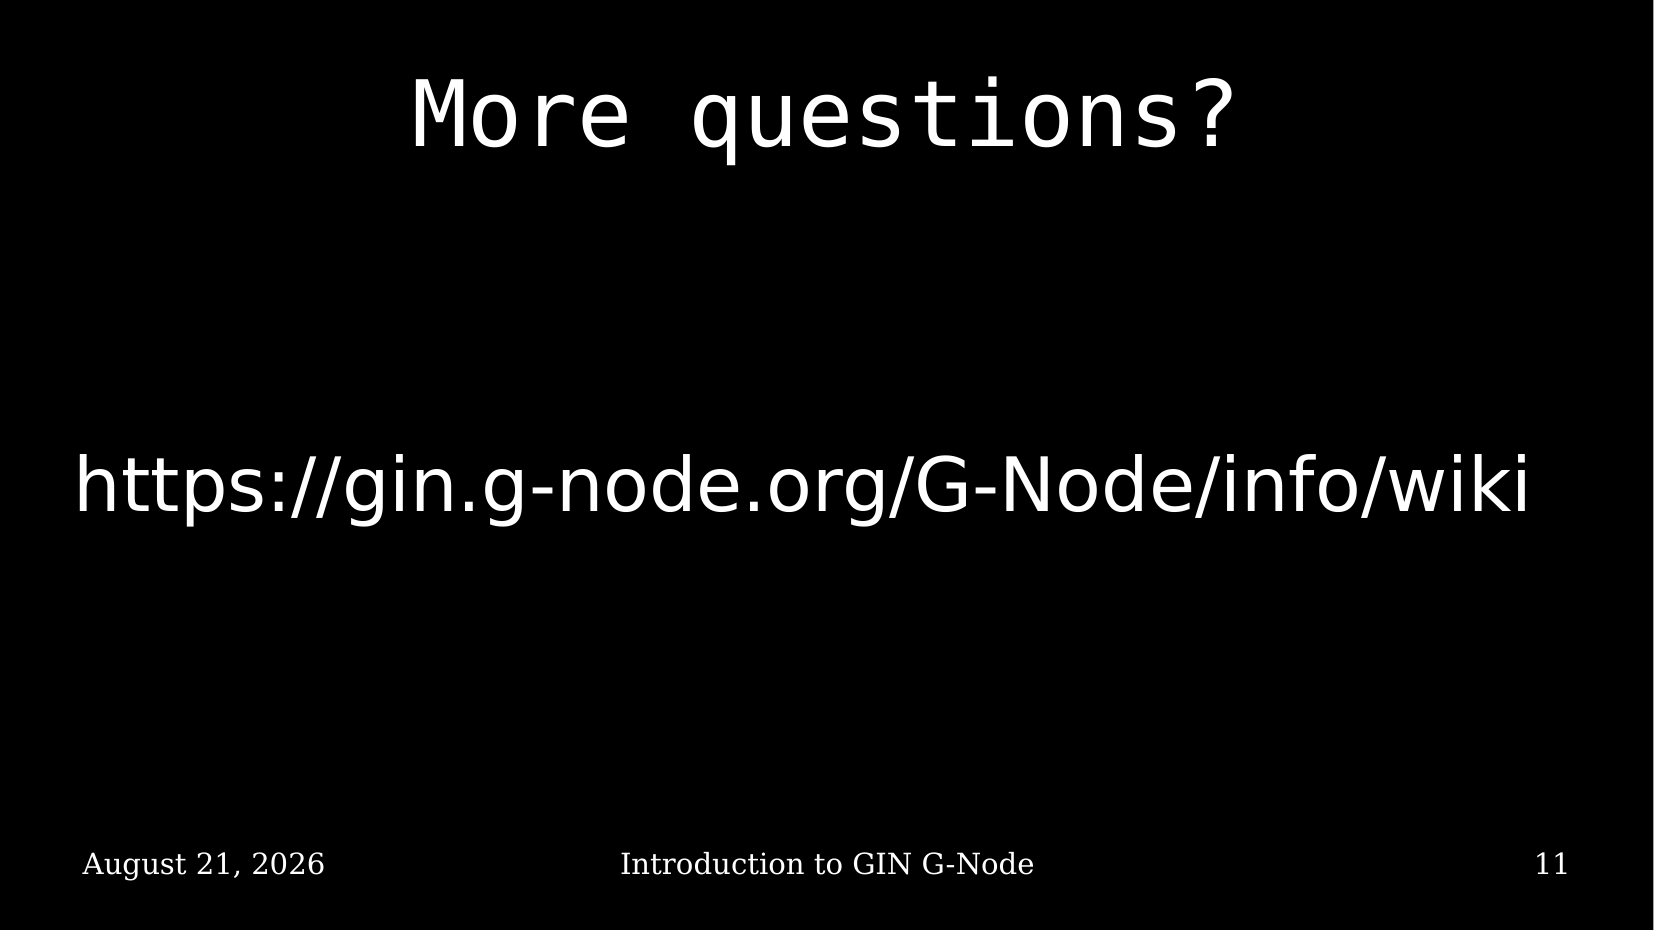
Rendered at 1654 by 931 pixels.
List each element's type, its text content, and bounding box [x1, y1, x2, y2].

text_box https://gin.g-node.org/G-Node/info/wiki [59, 434, 1654, 712]
title More questions? [82, 37, 1571, 193]
